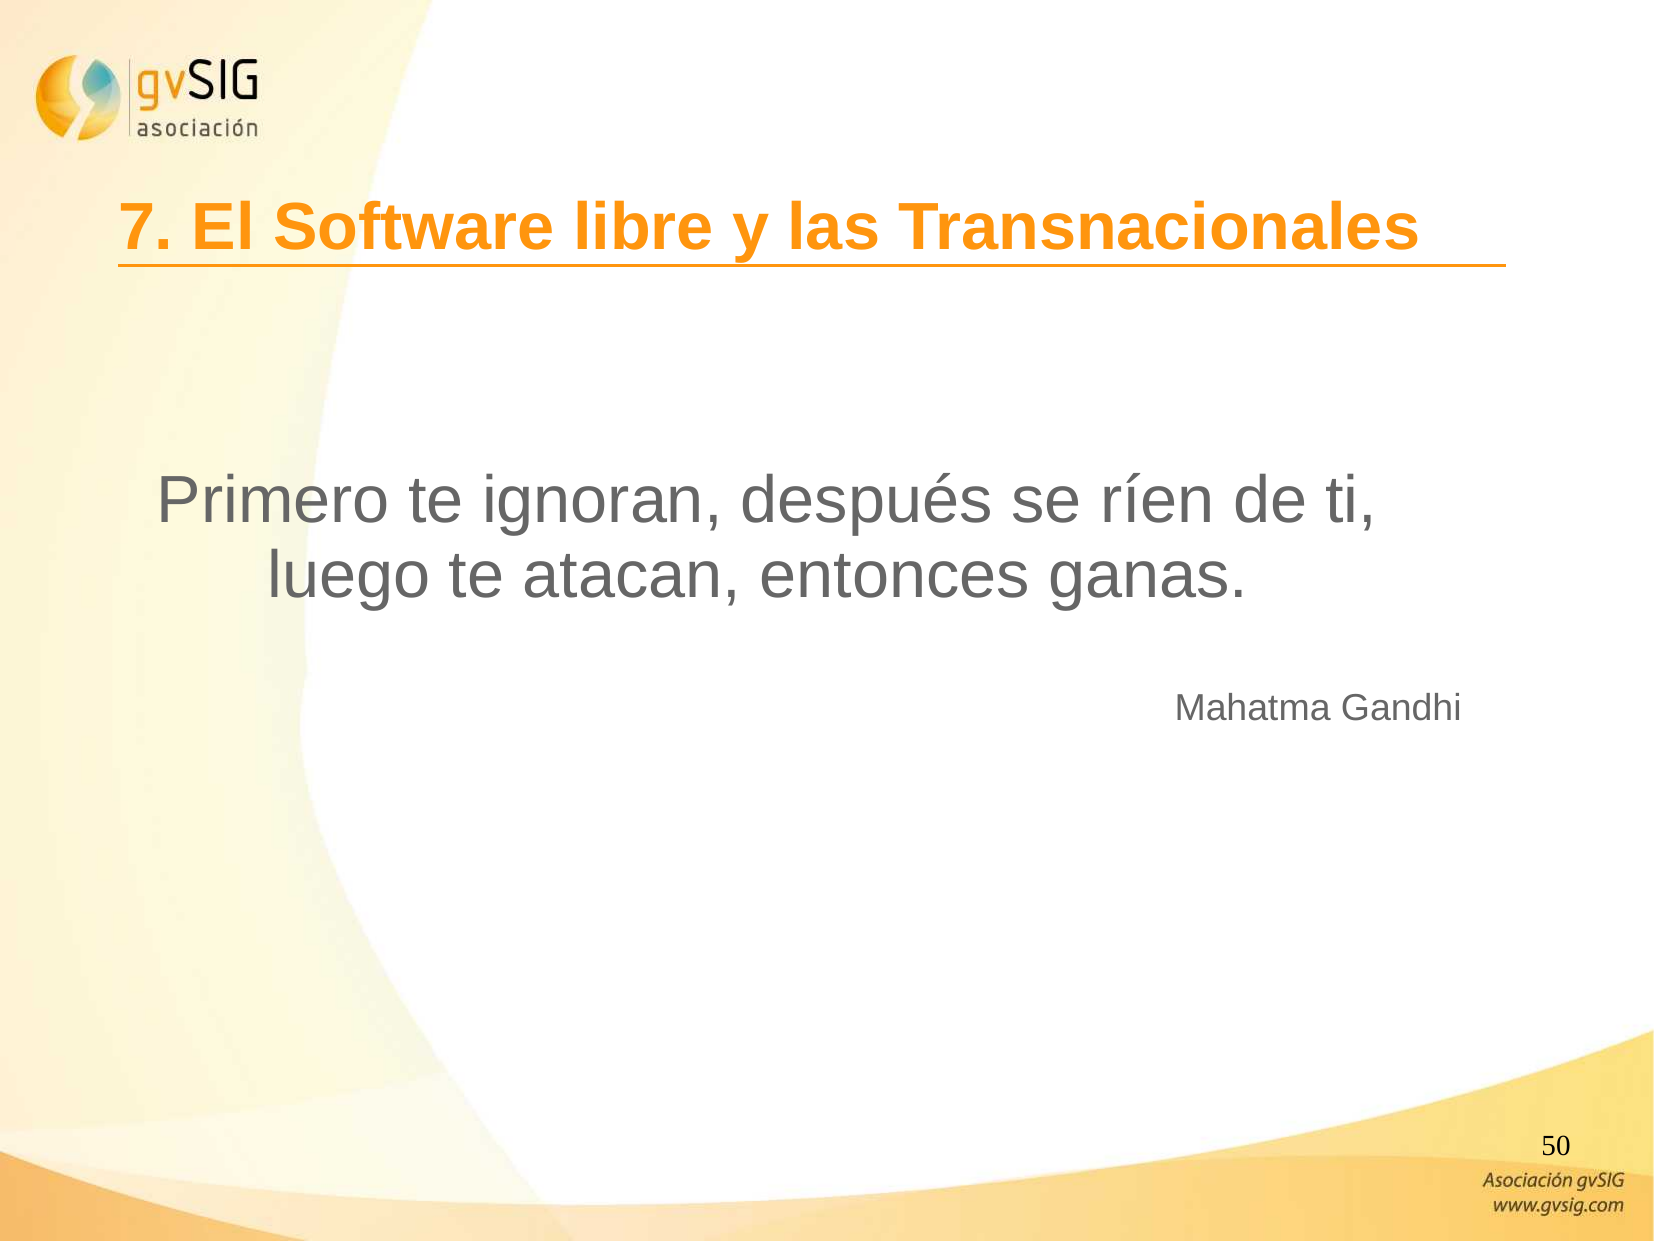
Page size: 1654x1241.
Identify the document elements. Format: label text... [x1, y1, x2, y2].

title 7. El Software libre y las Transnacionales [118, 177, 1607, 276]
text_box Primero te ignoran, después se ríen de ti, luego te atacan, entonces ganas. Mahatma Gandhi [59, 454, 1477, 886]
picture [0, 0, 1654, 1241]
